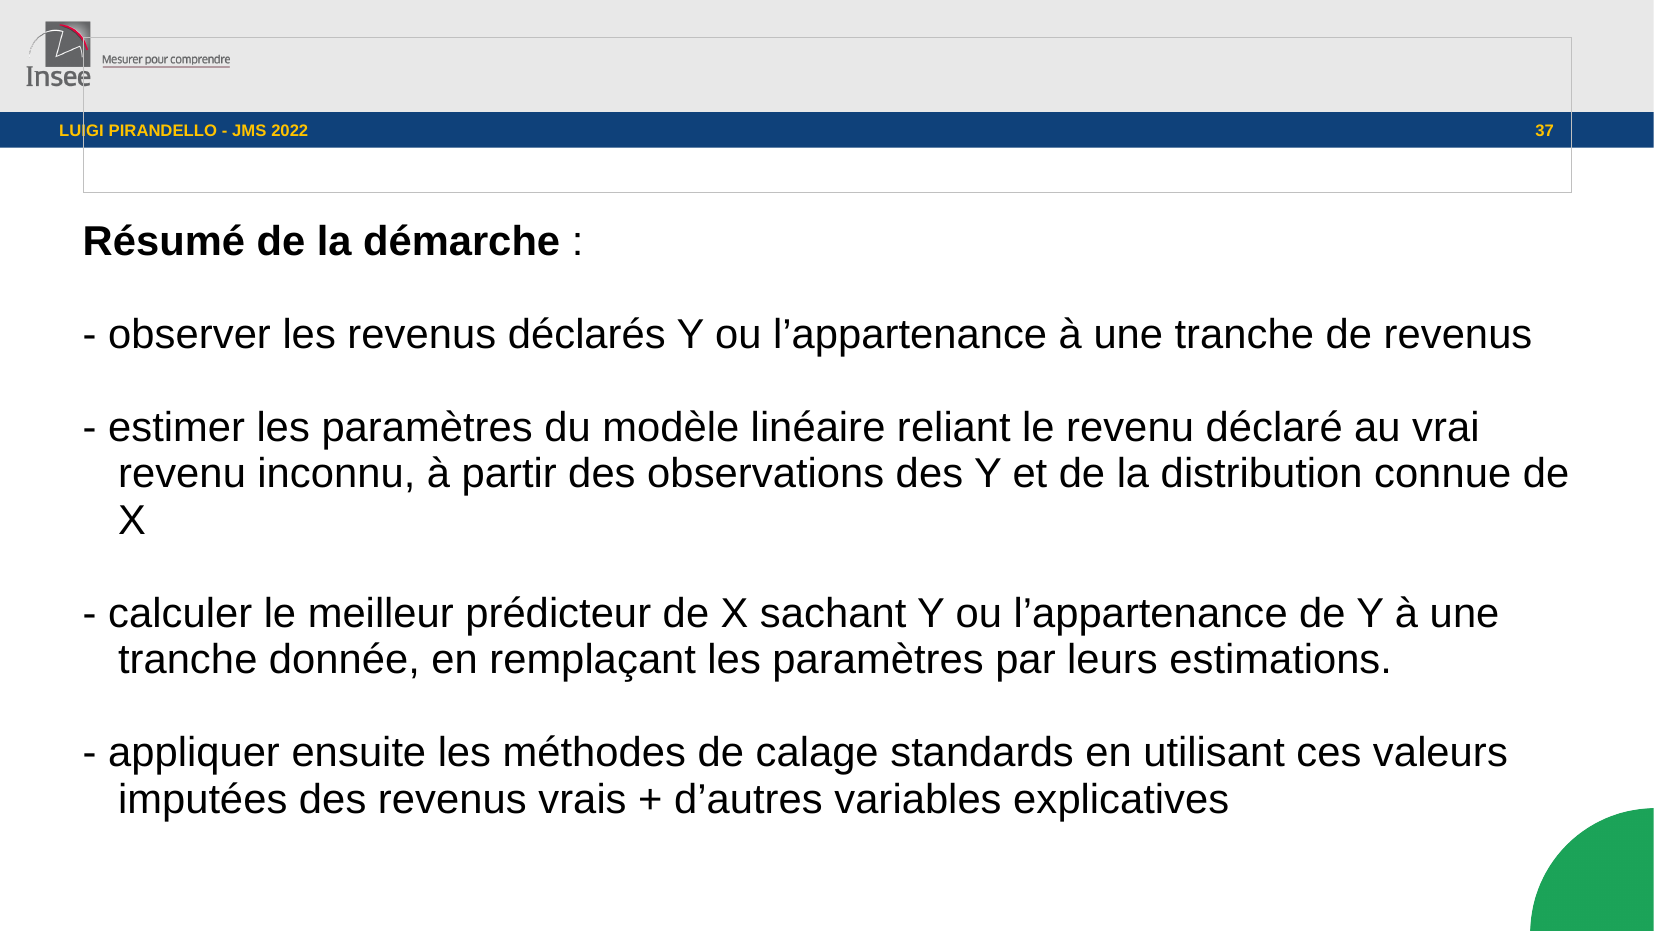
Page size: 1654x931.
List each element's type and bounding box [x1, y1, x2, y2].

picture [23, 0, 230, 89]
picture [84, 38, 230, 89]
picture [1530, 808, 1654, 931]
